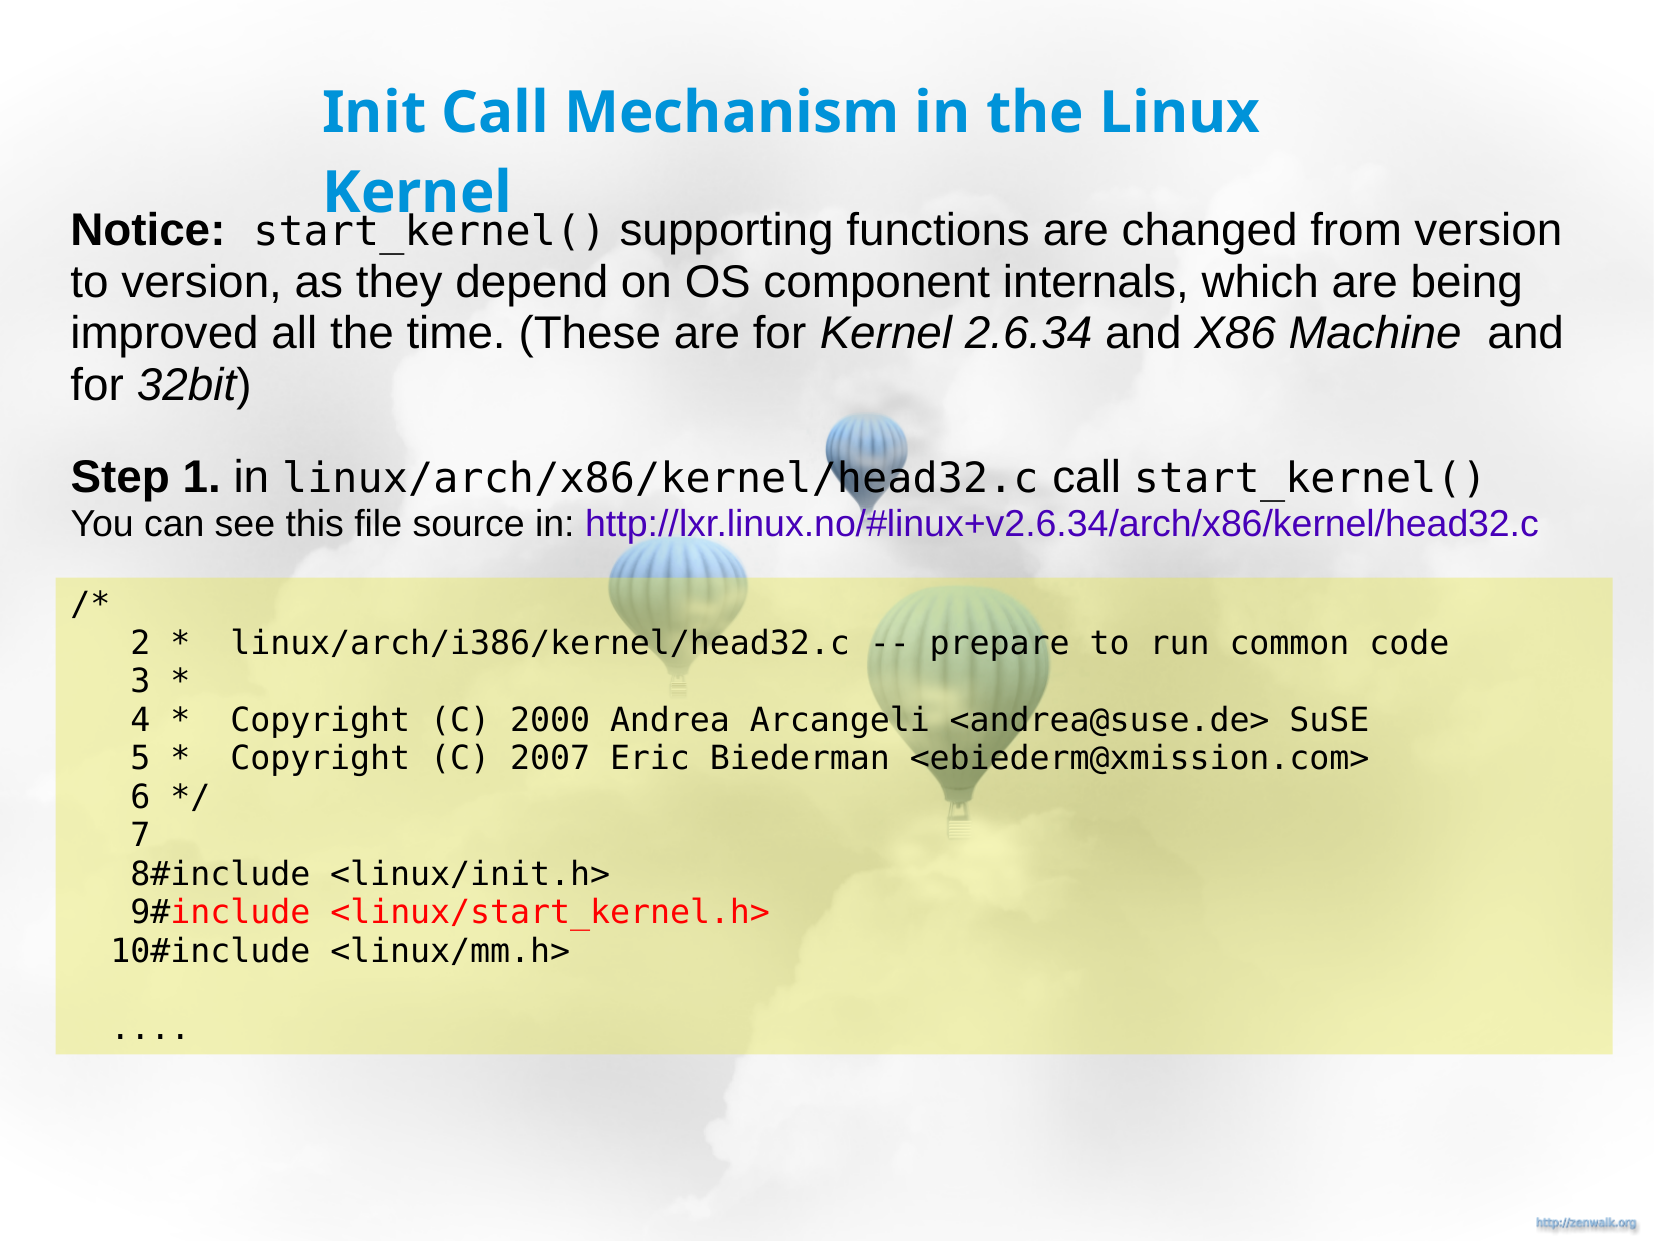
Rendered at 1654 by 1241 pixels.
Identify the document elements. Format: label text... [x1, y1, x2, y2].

text_box Step 1. in linux/arch/x86/kernel/head32.c call start_kernel() You can see this file source in: http://lxr.linux.no/#linux+v2.6.34/arch/x86/kernel/head32.c [55, 443, 1613, 552]
text_box /* 2 * linux/arch/i386/kernel/head32.c -- prepare to run common code 3 * 4 * Copyright (C) 2000 Andrea Arcangeli <andrea@suse.de> SuSE 5 * Copyright (C) 2007 Eric Biederman <ebiederm@xmission.com> 6 */ 7 8#include <linux/init.h> 9#include <linux/start_kernel.h> 10#include <linux/mm.h> .... [55, 577, 1613, 1055]
text_box Notice: start_kernel() supporting functions are changed from version to version, as they depend on OS component internals, which are being improved all the time. (These are for Kernel 2.6.34 and X86 Machine and for 32bit) [55, 195, 1613, 418]
text_box Init Call Mechanism in the Linux Kernel [307, 63, 1368, 149]
